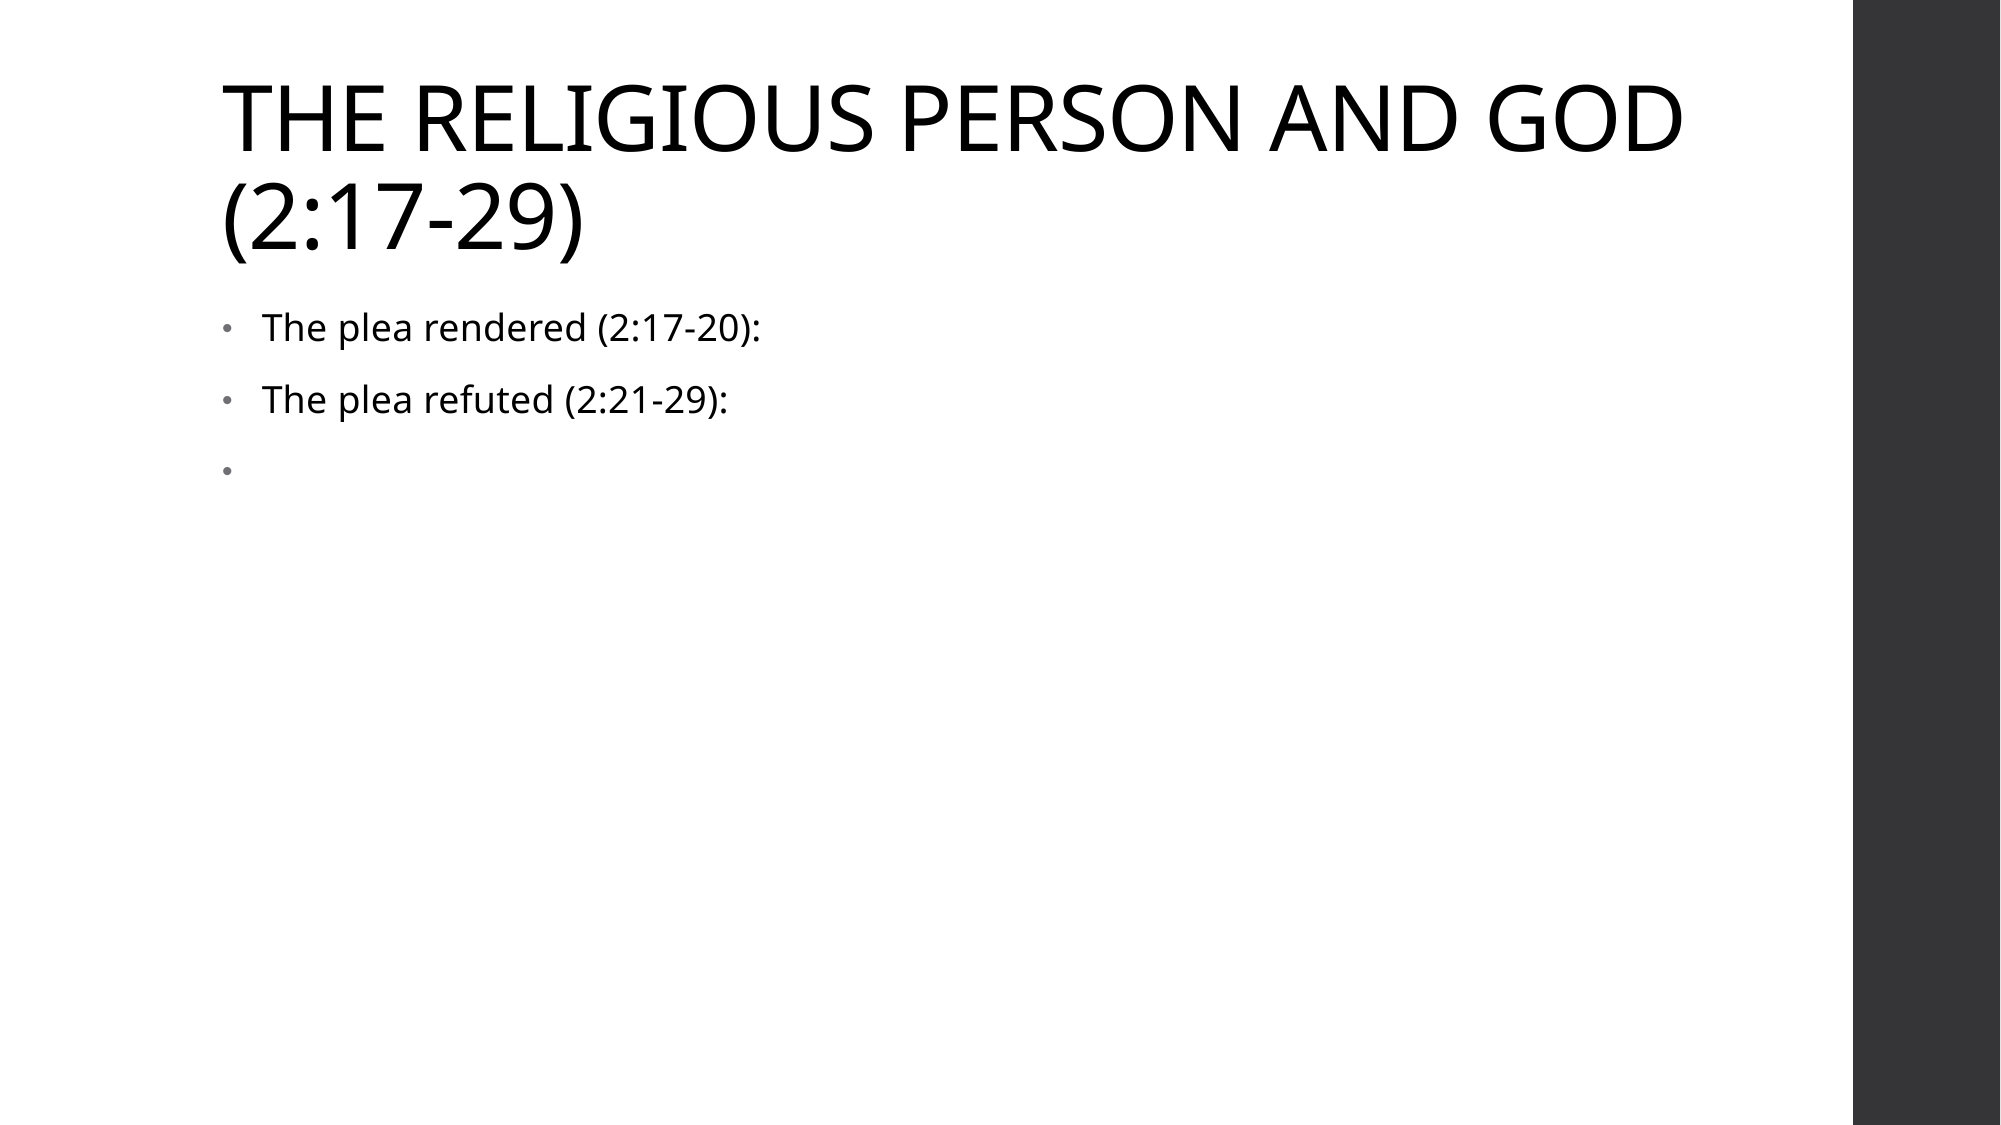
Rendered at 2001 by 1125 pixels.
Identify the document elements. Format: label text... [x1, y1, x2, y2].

title THE RELIGIOUS PERSON AND GOD (2:17-29) [206, 60, 1797, 278]
list The plea rendered (2:17-20): The plea refuted (2:21-29): [206, 299, 1617, 1014]
